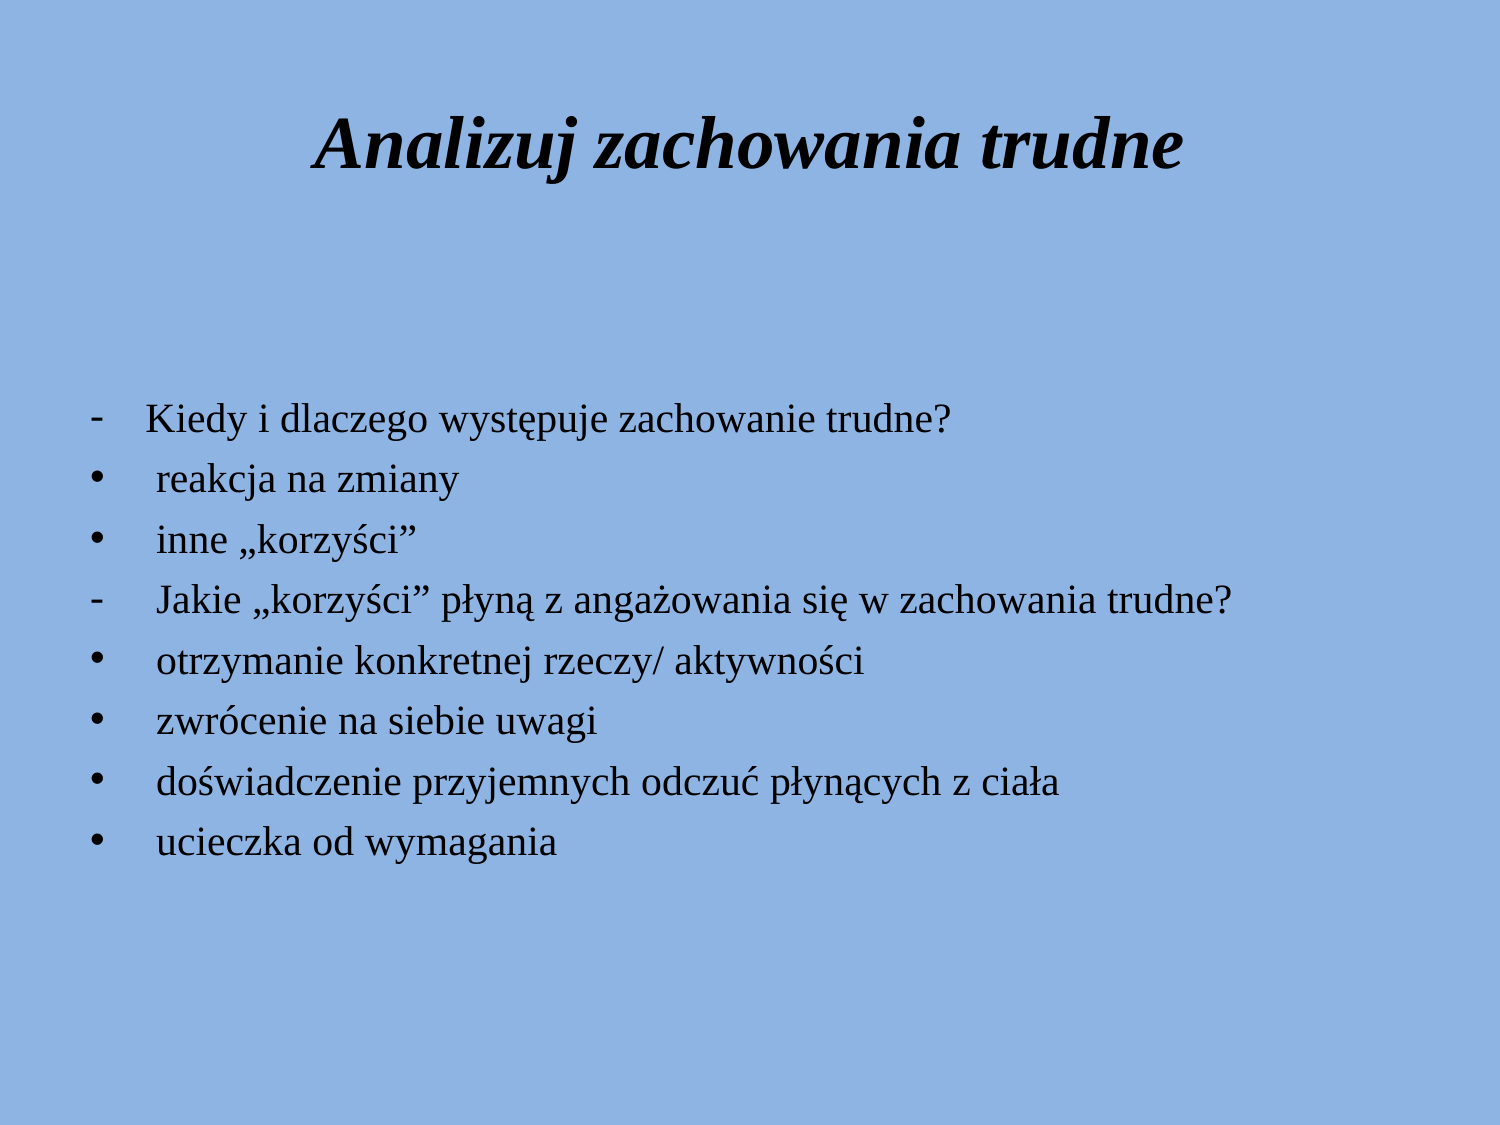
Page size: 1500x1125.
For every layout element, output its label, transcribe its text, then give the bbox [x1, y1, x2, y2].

text_box Analizuj zachowania trudne [75, 45, 1426, 233]
text_box Kiedy i dlaczego występuje zachowanie trudne? reakcja na zmiany inne „korzyści” Jakie „korzyści” płyną z angażowania się w zachowania trudne? otrzymanie konkretnej rzeczy/ aktywności zwrócenie na siebie uwagi doświadczenie przyjemnych odczuć płynących z ciała ucieczka od wymagania [75, 262, 1426, 1005]
